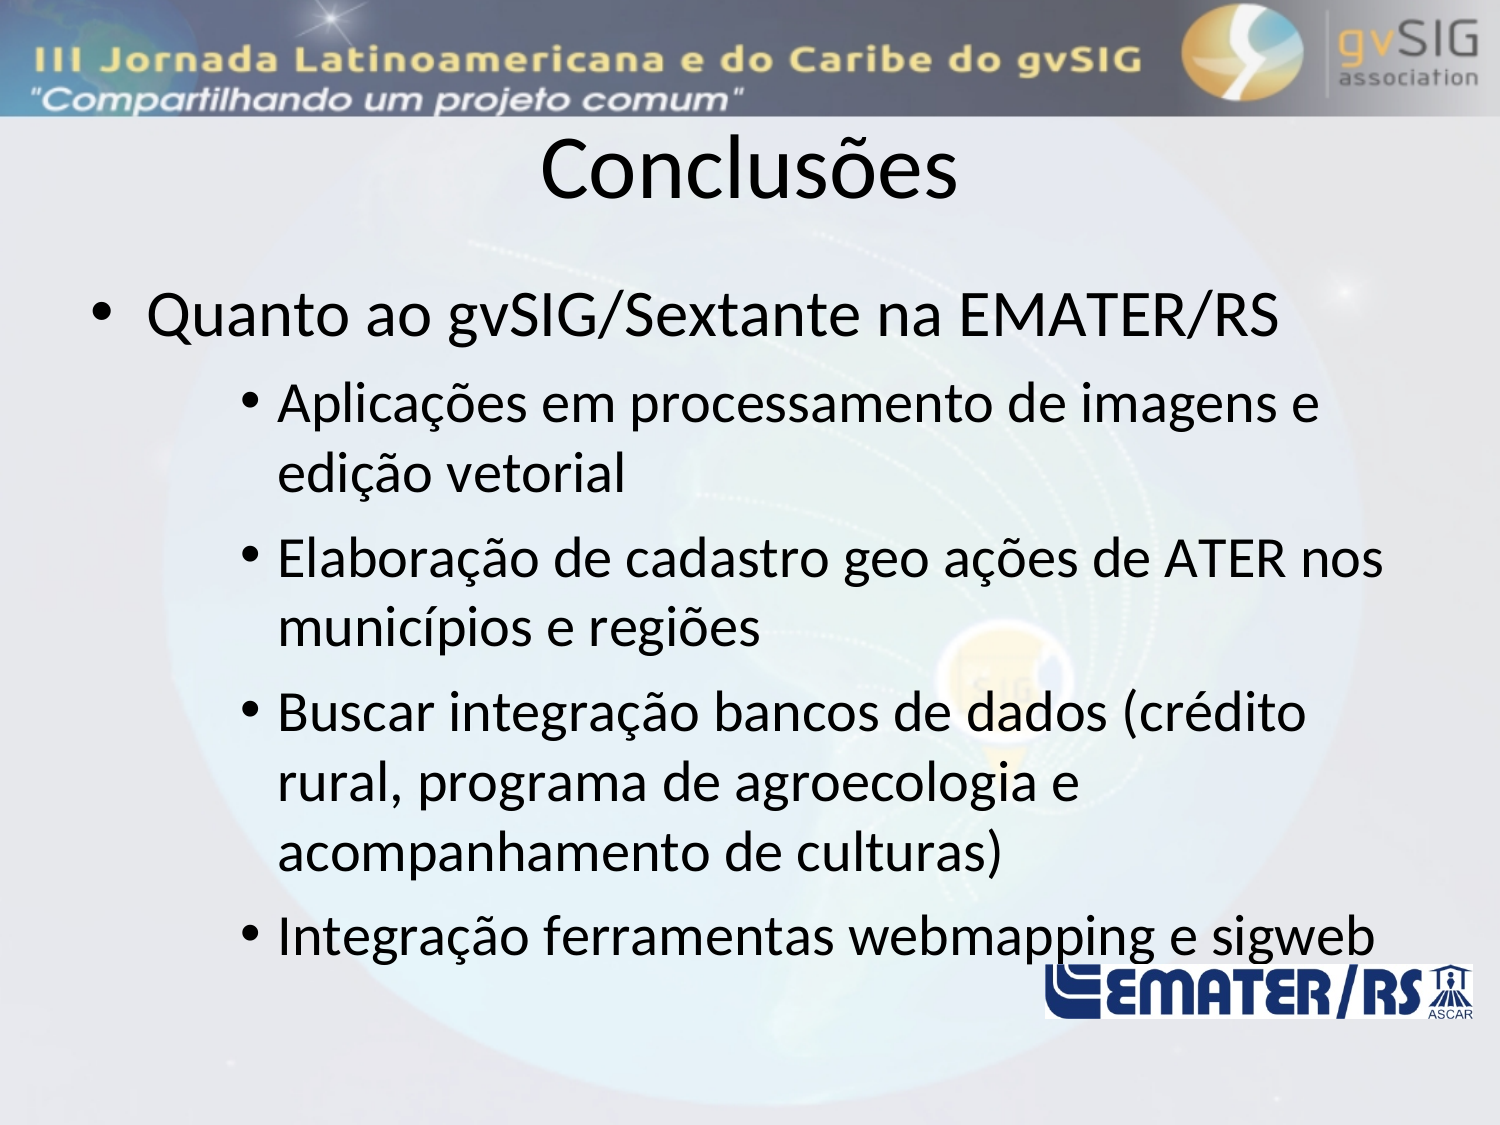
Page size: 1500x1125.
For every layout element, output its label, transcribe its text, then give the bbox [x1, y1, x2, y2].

picture [0, 0, 1500, 1125]
title Conclusões [75, 67, 1426, 256]
list Quanto ao gvSIG/Sextante na EMATER/RS Aplicações em processamento de imagens e edição vetorial Elaboração de cadastro geo ações de ATER nos municípios e regiões Buscar integração bancos de dados (crédito rural, programa de agroecologia e acompanhamento de culturas) Integração ferramentas webmapping e sigweb [75, 262, 1426, 1005]
